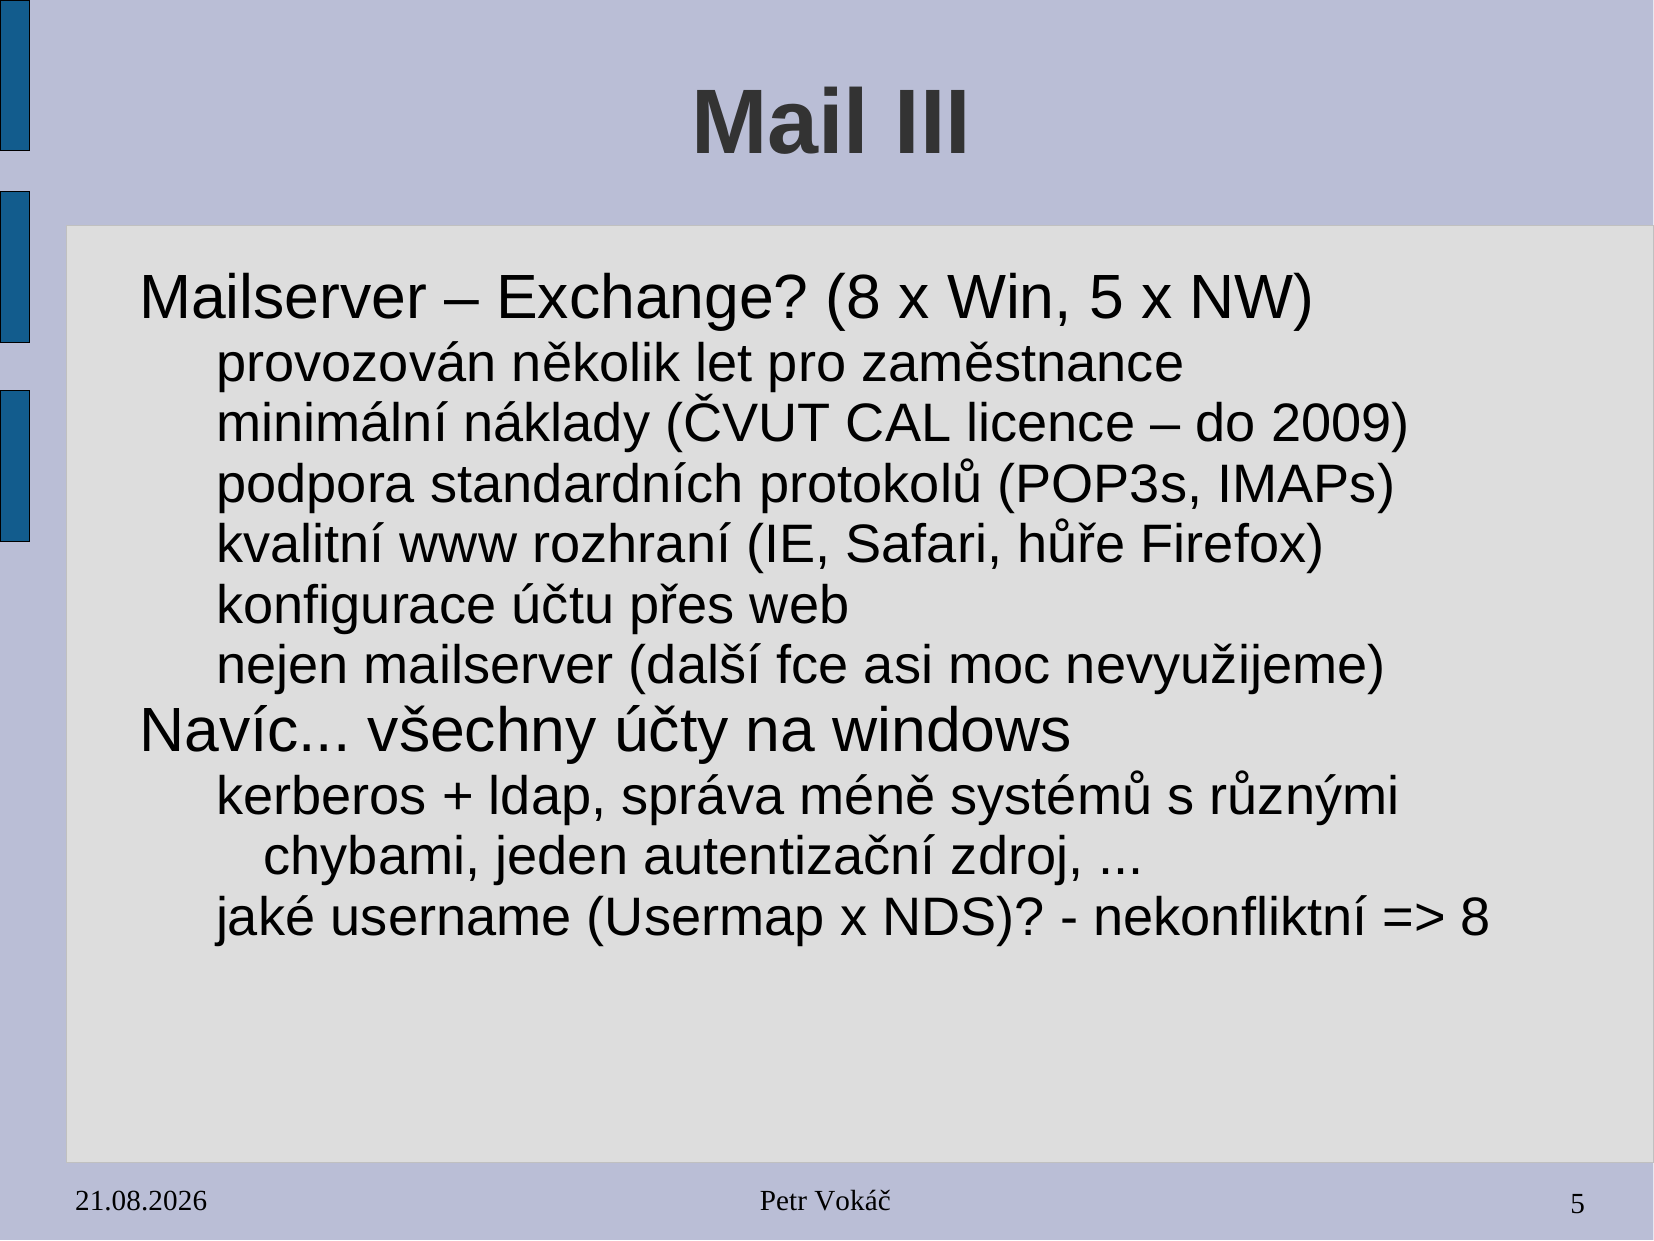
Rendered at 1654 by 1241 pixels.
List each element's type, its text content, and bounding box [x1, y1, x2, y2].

list Mailserver – Exchange? (8 x Win, 5 x NW) provozován několik let pro zaměstnance minimální náklady (ČVUT CAL licence – do 2009) podpora standardních protokolů (POP3s, IMAPs) kvalitní www rozhraní (IE, Safari, hůře Firefox) konfigurace účtu přes web nejen mailserver (další fce asi moc nevyužijeme) Navíc... všechny účty na windows kerberos + ldap, správa méně systémů s různými chybami, jeden autentizační zdroj, ... jaké username (Usermap x NDS)? - nekonfliktní => 8 [121, 262, 1576, 1173]
title Mail III [125, 17, 1538, 226]
